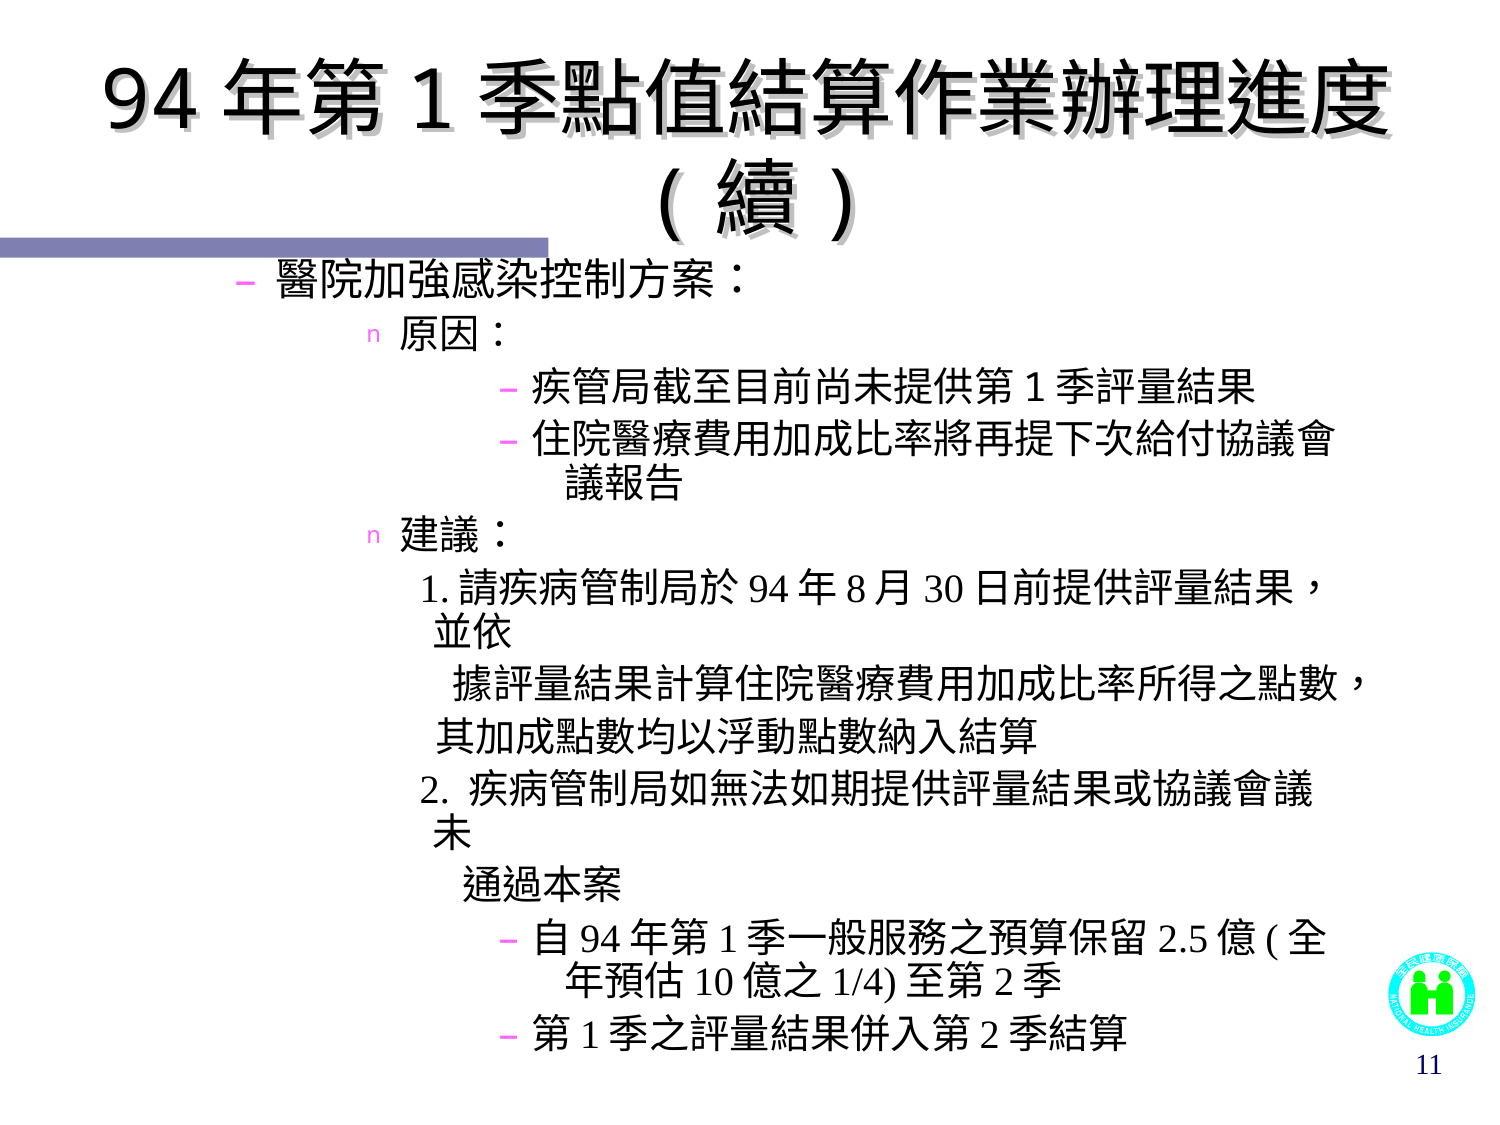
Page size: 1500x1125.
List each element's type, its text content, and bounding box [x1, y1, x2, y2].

title 94年第1季點值結算作業辦理進度(續) [50, 37, 1463, 225]
list 醫院加強感染控制方案： 原因： 疾管局截至目前尚未提供第1季評量結果 住院醫療費用加成比率將再提下次給付協議會議報告 建議： 1.請疾病管制局於94年8月30日前提供評量結果，並依 據評量結果計算住院醫療費用加成比率所得之點數， 其加成點數均以浮動點數納入結算 2. 疾病管制局如無法如期提供評量結果或協議會議未 通過本案 自94年第1季一般服務之預算保留2.5億(全年預估10億之1/4)至第2季 第1季之評量結果併入第2季結算 [87, 249, 1363, 1088]
text_box [1400, 1037, 1476, 1125]
